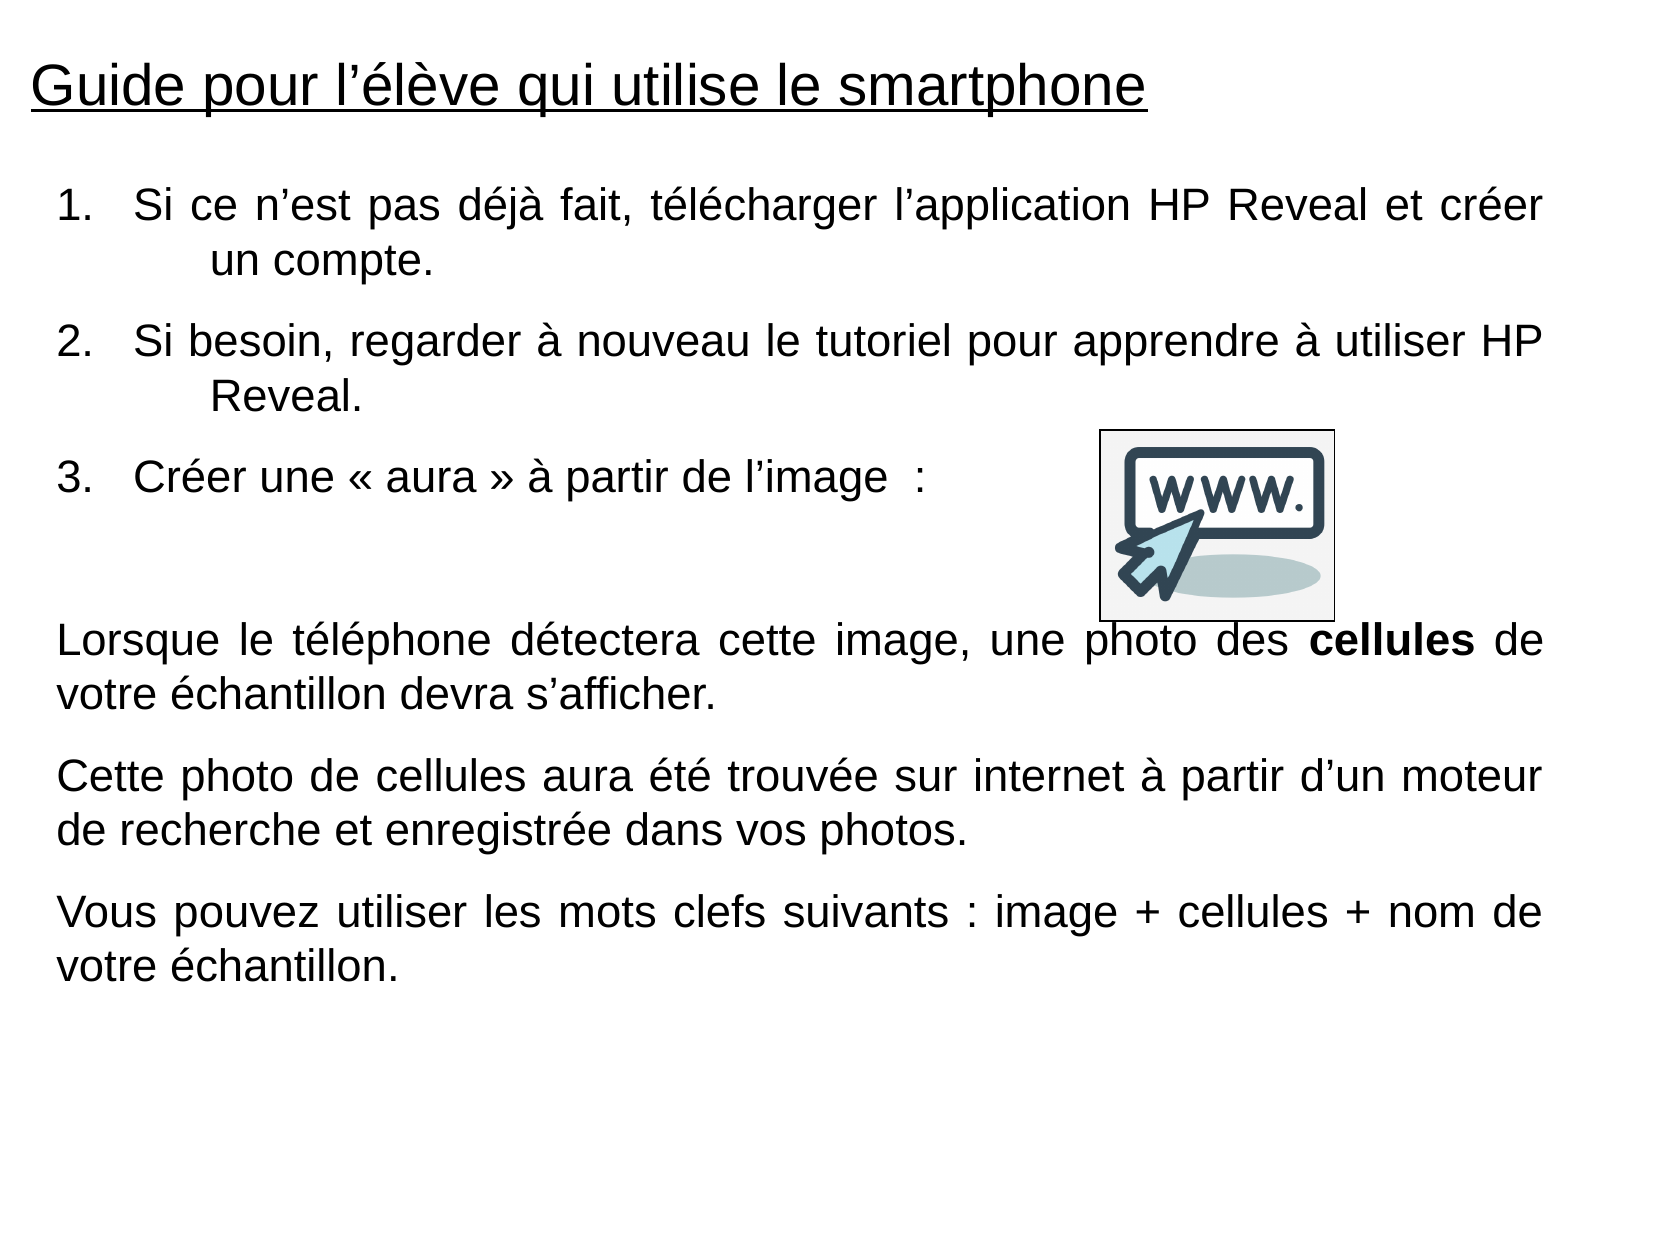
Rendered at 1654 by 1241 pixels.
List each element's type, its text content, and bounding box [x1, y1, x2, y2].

picture [1100, 430, 1334, 621]
list Si ce n’est pas déjà fait, télécharger l’application HP Reveal et créer un compte. Si besoin, regarder à nouveau le tutoriel pour apprendre à utiliser HP Reveal. Créer une « aura » à partir de l’image : Lorsque le téléphone détectera cette image, une photo des cellules de votre échantillon devra s’afficher. Cette photo de cellules aura été trouvée sur internet à partir d’un moteur de recherche et enregistrée dans vos photos. Vous pouvez utiliser les mots clefs suivants : image + cellules + nom de votre échantillon. [56, 175, 1545, 994]
title Guide pour l’élève qui utilise le smartphone [0, 0, 1334, 186]
